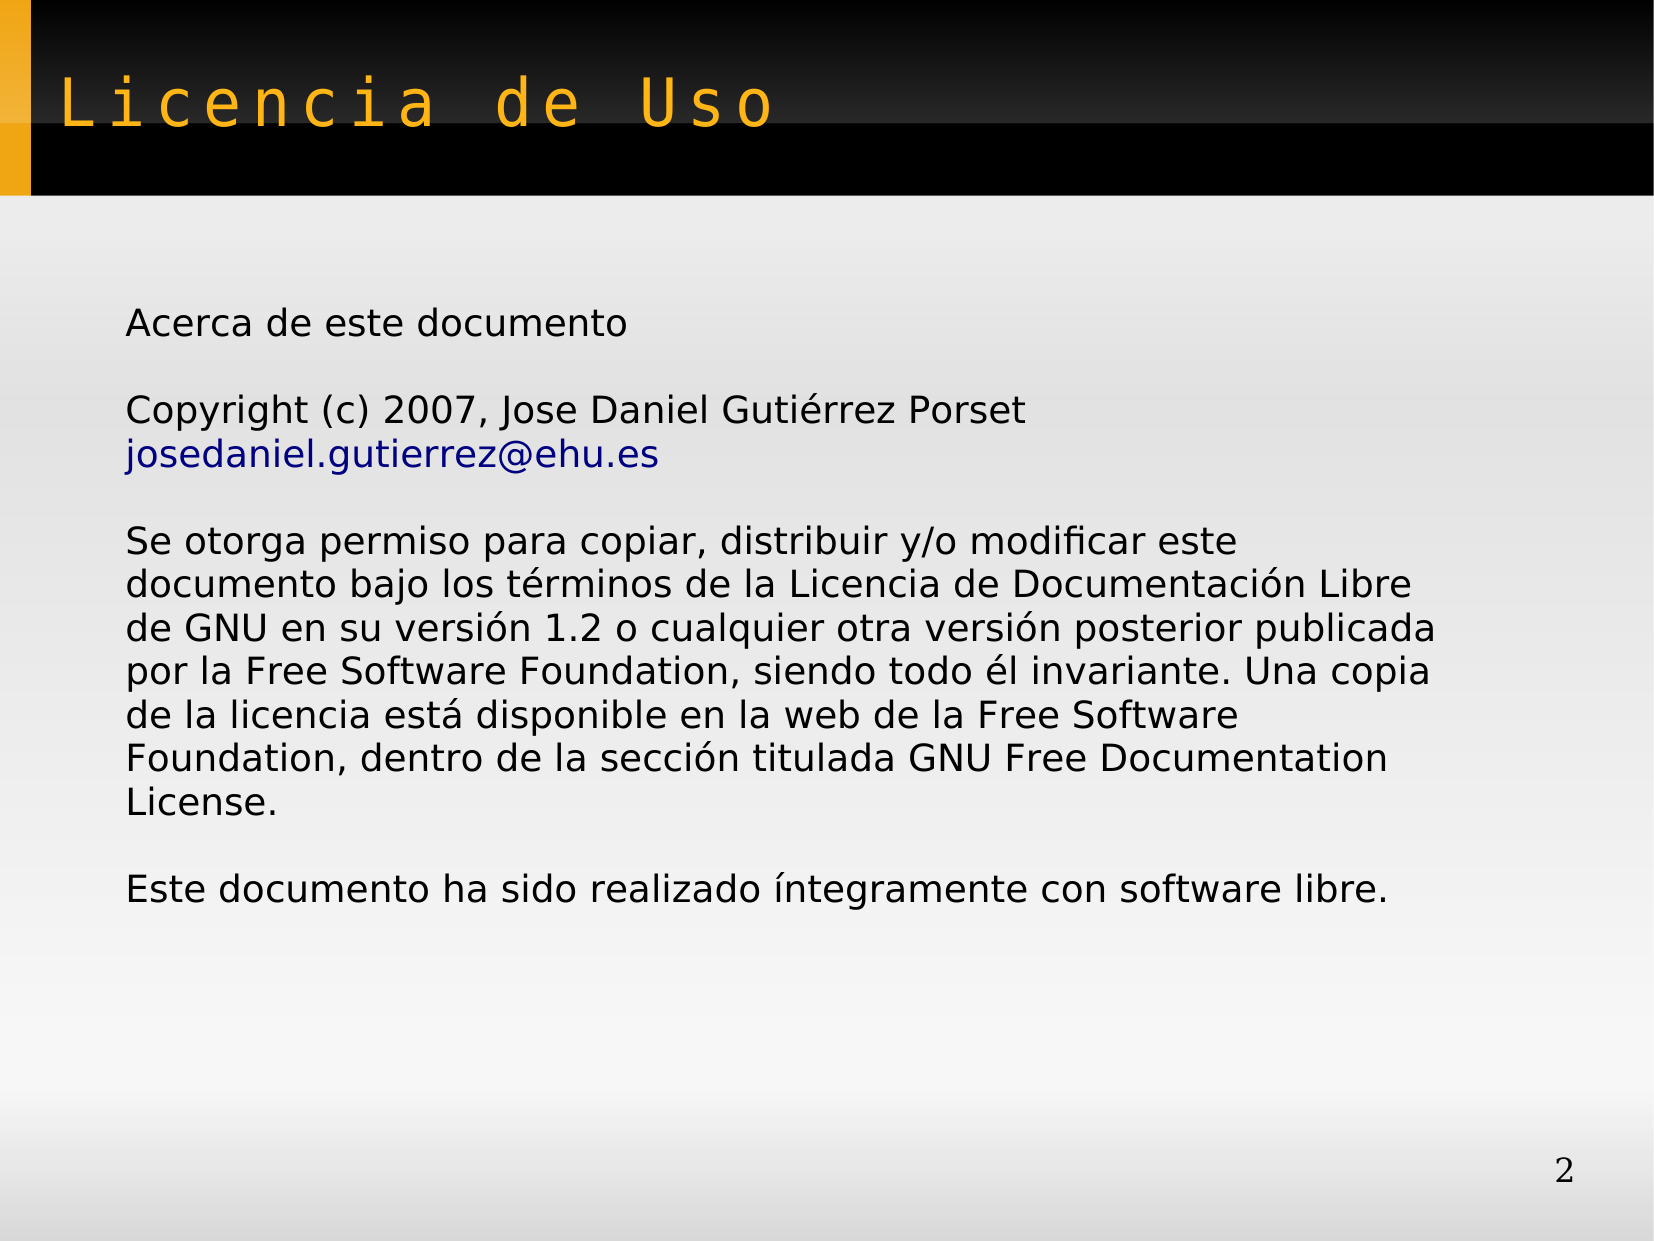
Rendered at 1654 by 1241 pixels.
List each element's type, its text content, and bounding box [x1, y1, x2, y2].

text_box Acerca de este documento Copyright (c) 2007, Jose Daniel Gutiérrez Porset josedaniel.gutierrez@ehu.es Se otorga permiso para copiar, distribuir y/o modificar este documento bajo los términos de la Licencia de Documentación Libre de GNU en su versión 1.2 o cualquier otra versión posterior publicada por la Free Software Foundation, siendo todo él invariante. Una copia de la licencia está disponible en la web de la Free Software Foundation, dentro de la sección titulada GNU Free Documentation License. Este documento ha sido realizado íntegramente con software libre. [110, 294, 1477, 1093]
picture [0, 0, 1654, 1241]
title Licencia de Uso [59, 29, 1506, 178]
